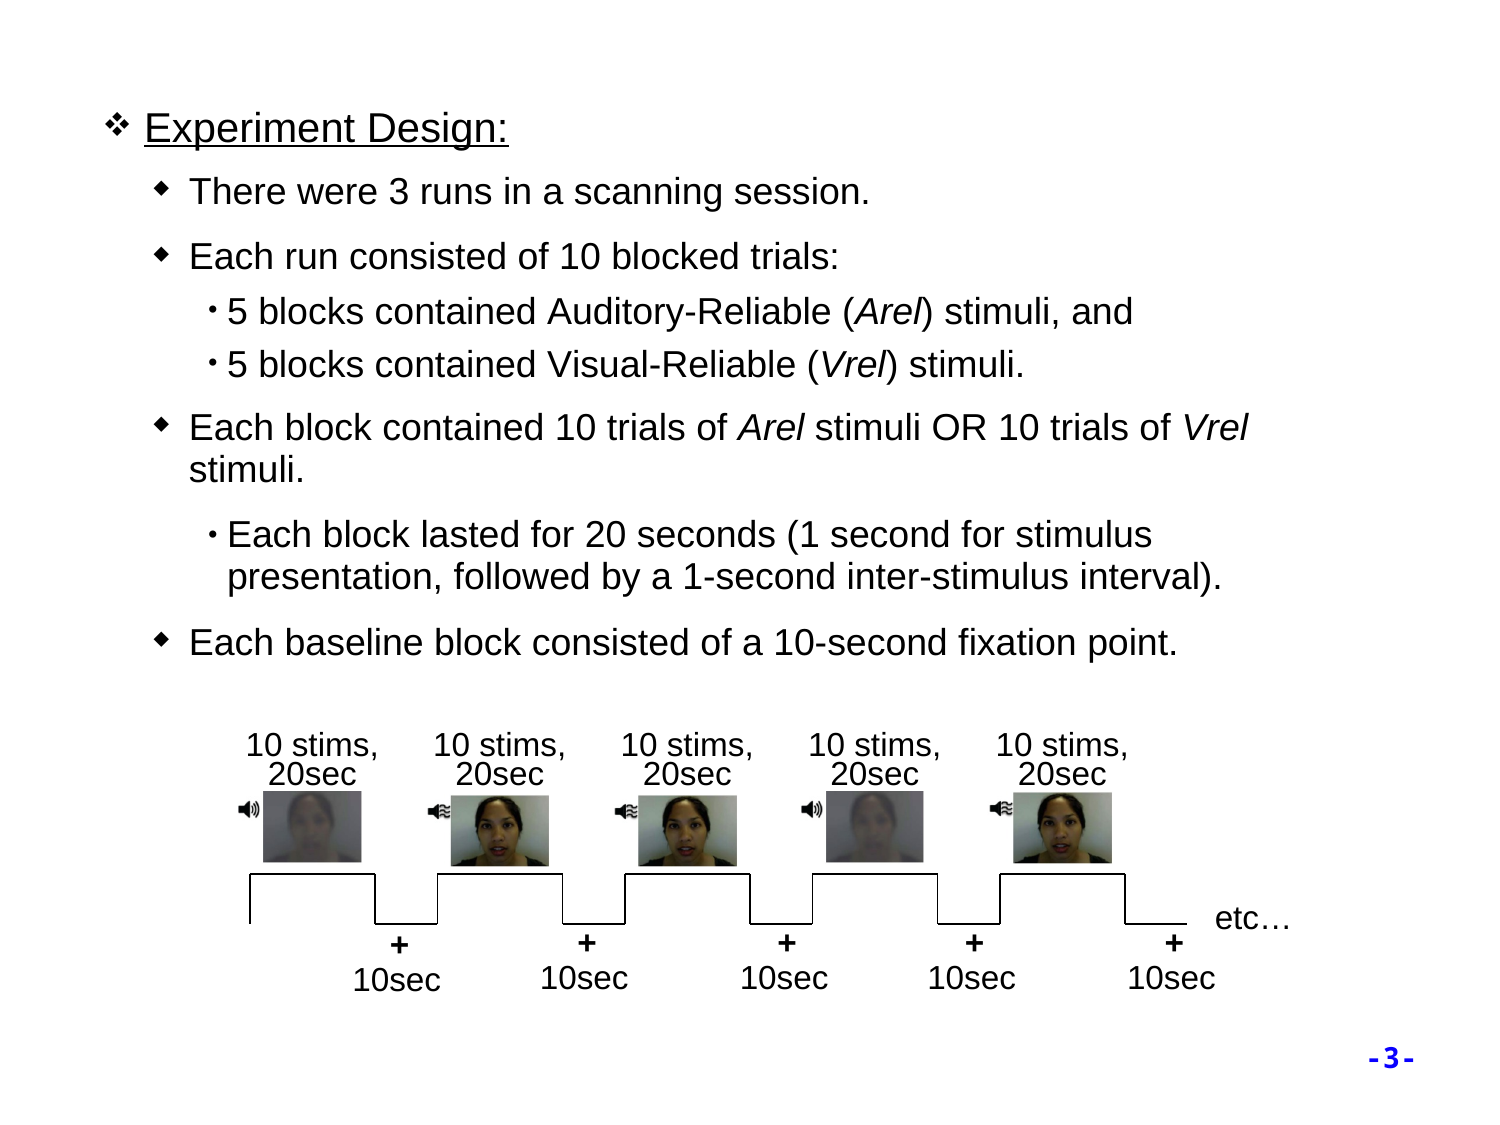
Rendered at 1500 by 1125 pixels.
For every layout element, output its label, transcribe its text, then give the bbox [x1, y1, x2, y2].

text_box 10sec [337, 954, 463, 1007]
text_box etc… [1200, 891, 1351, 945]
picture [987, 800, 1113, 864]
text_box + [950, 916, 1001, 952]
text_box 10 stims, 20sec [787, 724, 963, 800]
text_box 10sec [524, 952, 651, 1005]
text_box + [562, 916, 613, 952]
text_box + [374, 924, 426, 954]
text_box 10 stims, 20sec [412, 724, 588, 800]
text_box + [1149, 916, 1201, 952]
picture [800, 800, 925, 866]
text_box 10 stims, 20sec [974, 724, 1150, 800]
text_box 10sec [725, 952, 851, 1005]
text_box + [376, 918, 426, 923]
text_box Experiment Design: [87, 97, 1150, 160]
text_box 10sec [1112, 952, 1238, 1005]
picture [237, 800, 363, 866]
text_box 10sec [912, 952, 1038, 1005]
text_box 10 stims, 20sec [599, 724, 775, 800]
text_box + [762, 916, 813, 952]
picture [612, 800, 738, 867]
text_box There were 3 runs in a scanning session. Each run consisted of 10 blocked trials: 5 blocks contained Auditory-Reliable (Arel) stimuli, and 5 blocks contained Visual-Reliable (Vrel) stimuli. Each block contained 10 trials of Arel stimuli OR 10 trials of Vrel stimuli. Each block lasted for 20 seconds (1 second for stimulus presentation, followed by a 1-second inter-stimulus interval). Each baseline block consisted of a 10-second fixation point. [137, 162, 1313, 671]
text_box 10 stims, 20sec [224, 724, 400, 800]
picture [425, 800, 550, 867]
